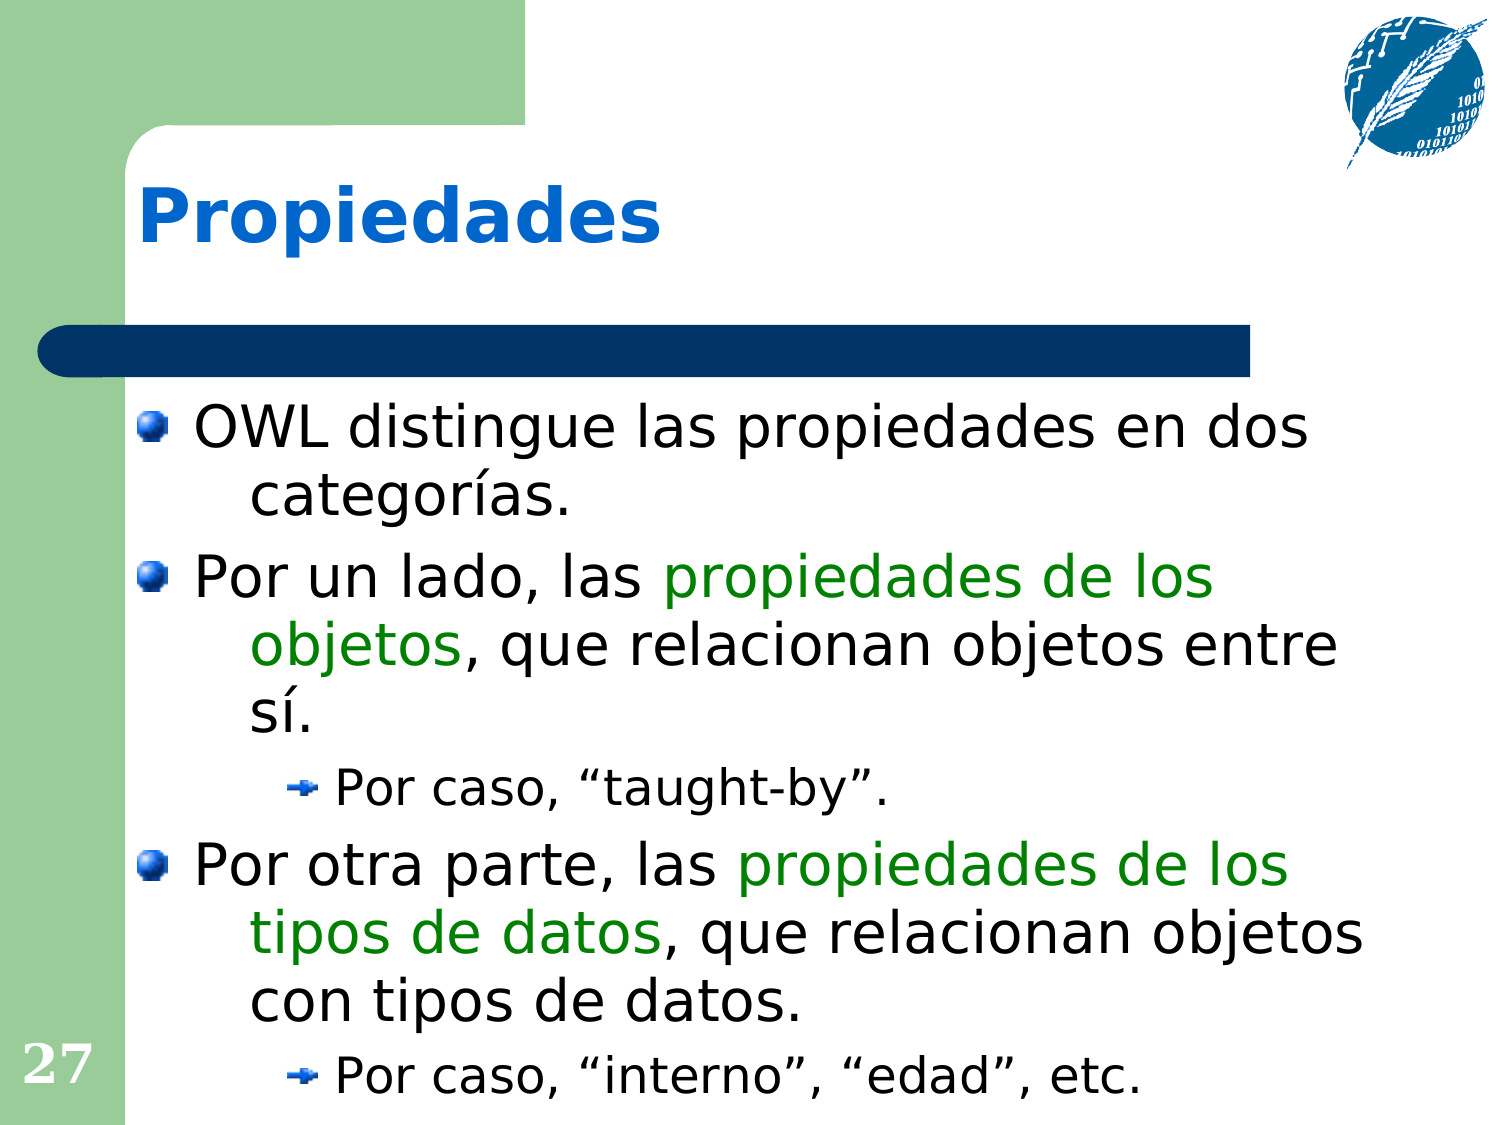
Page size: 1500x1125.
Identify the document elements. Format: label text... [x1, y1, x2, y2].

picture [1341, 15, 1487, 172]
list OWL distingue las propiedades en dos categorías. Por un lado, las propiedades de los objetos, que relacionan objetos entre sí. Por caso, “taught-by”. Por otra parte, las propiedades de los tipos de datos, que relacionan objetos con tipos de datos. Por caso, “interno”, “edad”, etc. [137, 393, 1400, 1089]
picture [1416, 140, 1425, 149]
picture [1436, 127, 1450, 136]
title Propiedades [136, 136, 1413, 301]
picture [1427, 138, 1431, 148]
picture [1433, 139, 1440, 147]
